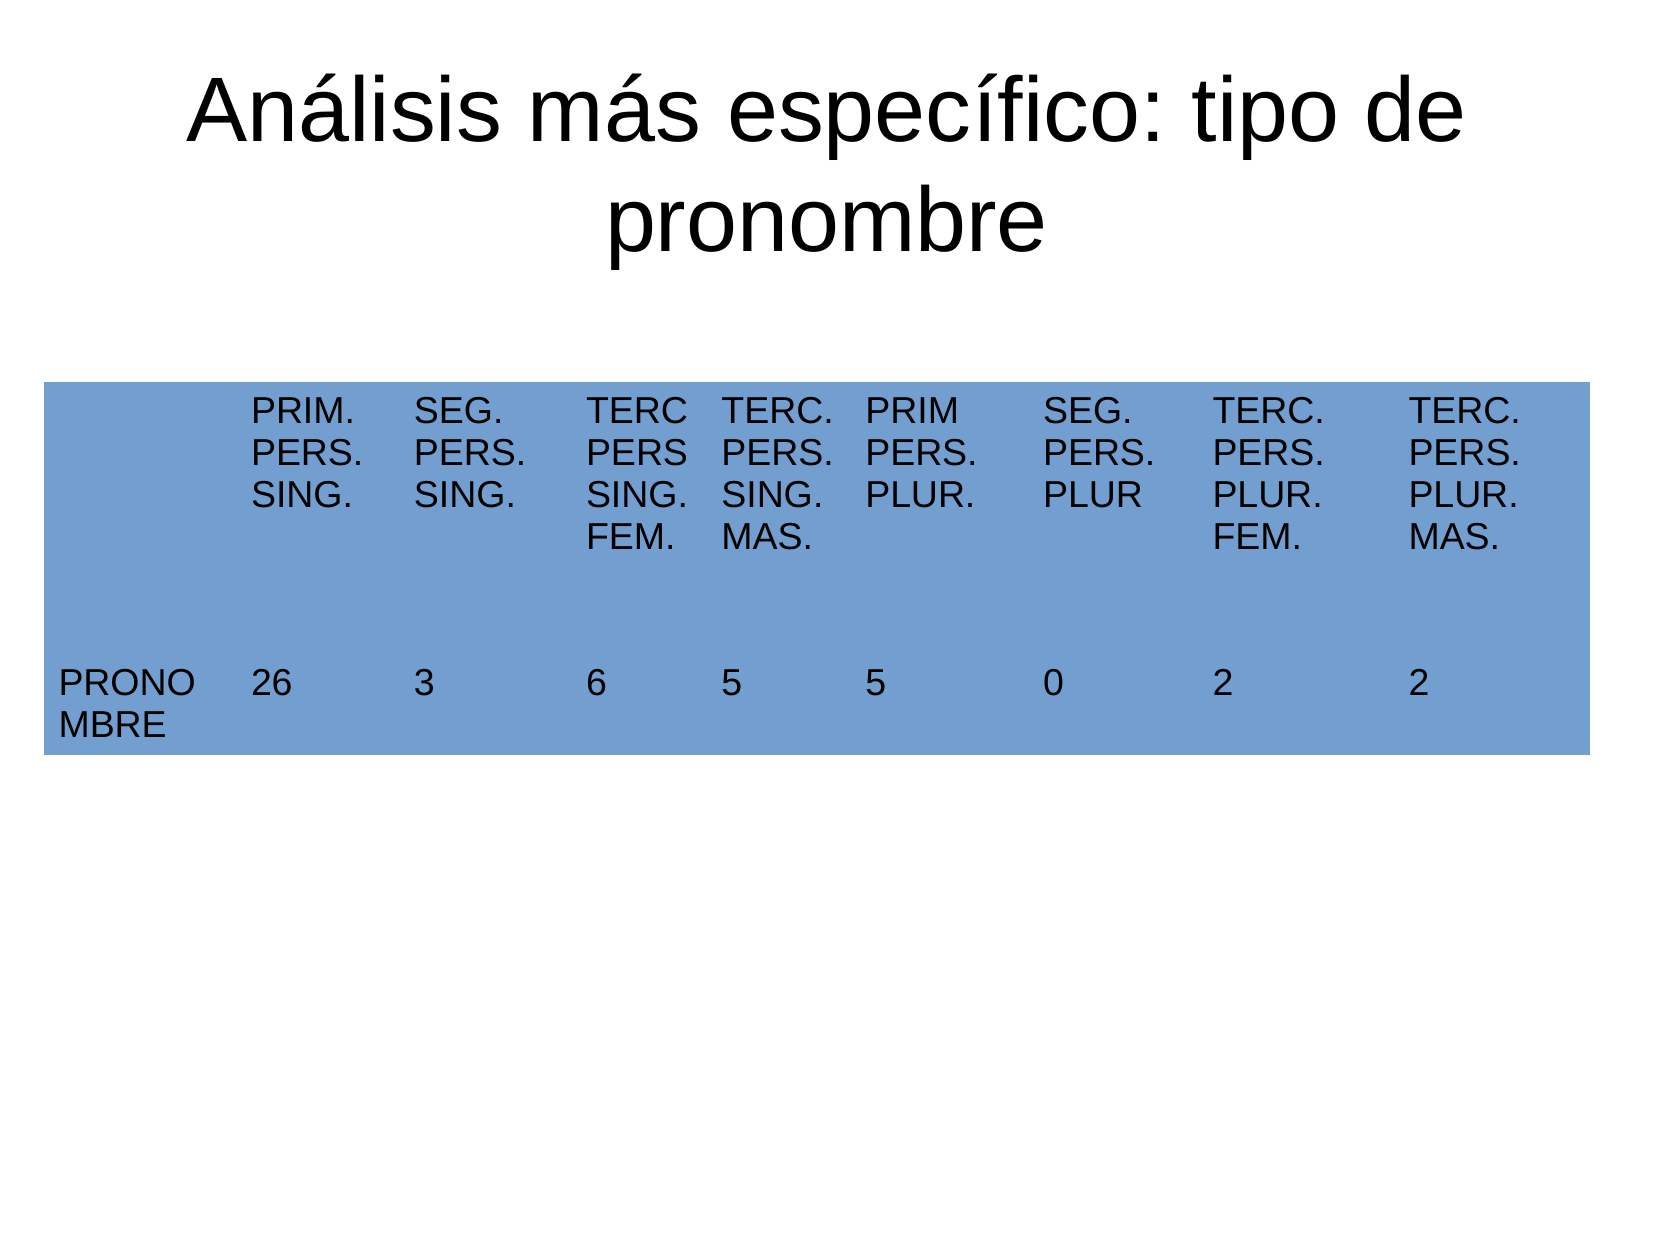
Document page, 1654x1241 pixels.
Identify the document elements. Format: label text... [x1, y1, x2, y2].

table_cell PRONOMBRE [44, 654, 236, 755]
table_header SEG. PERS. PLUR [1028, 382, 1198, 654]
table_cell 6 [571, 654, 707, 755]
table_header [44, 382, 236, 654]
table_cell 5 [851, 654, 1028, 755]
table_cell 0 [1028, 654, 1198, 755]
table_cell 3 [399, 654, 571, 755]
table_cell 26 [236, 654, 399, 755]
title Análisis más específico: tipo de pronombre [82, 49, 1571, 257]
table_cell 5 [707, 654, 851, 755]
table_cell 2 [1394, 654, 1590, 755]
table_header SEG. PERS. SING. [399, 382, 571, 654]
table_header PRIM. PERS. SING. [236, 382, 399, 654]
table_header TERC. PERS. PLUR. MAS. [1394, 382, 1590, 654]
table_header TERC. PERS. SING. MAS. [707, 382, 851, 654]
table_header TERC. PERS. PLUR. FEM. [1198, 382, 1394, 654]
table_header TERC PERS SING. FEM. [571, 382, 707, 654]
table_header PRIM PERS. PLUR. [851, 382, 1028, 654]
table_cell 2 [1198, 654, 1394, 755]
